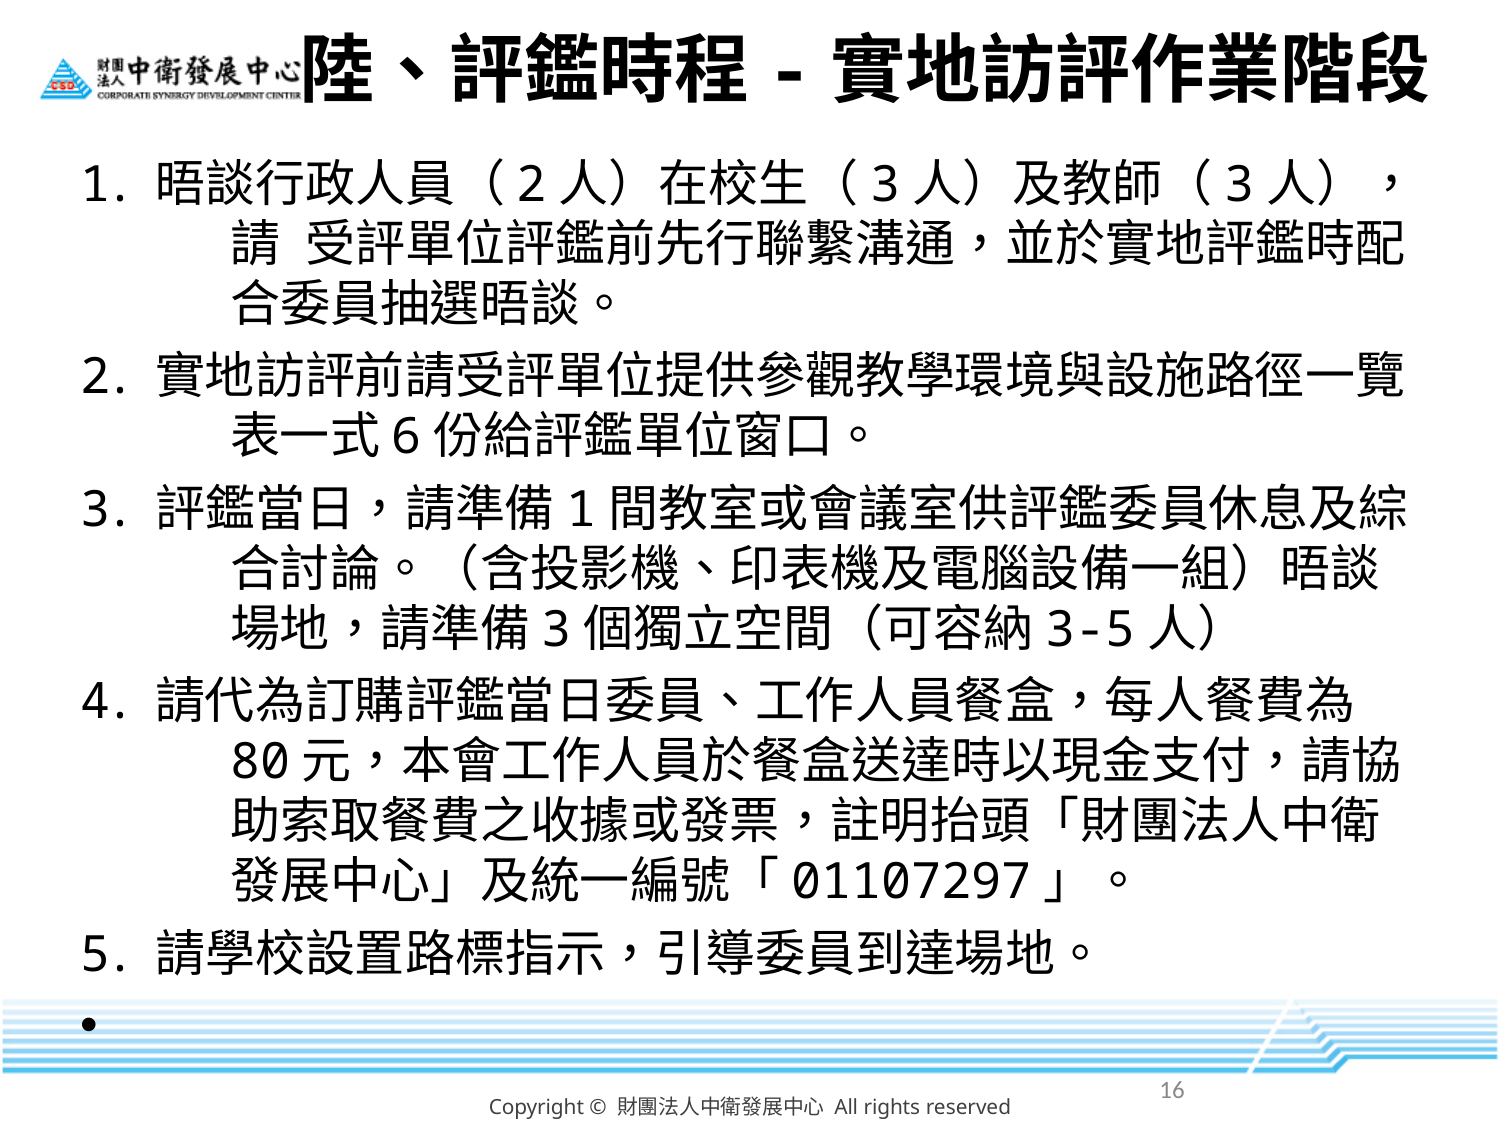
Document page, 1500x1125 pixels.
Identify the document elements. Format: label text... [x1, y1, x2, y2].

text_box 16 [1144, 1058, 1495, 1119]
text_box 陸、評鑑時程-實地訪評作業階段 [230, 6, 1500, 126]
list 晤談行政人員（2人）在校生（3人）及教師（3人），請 受評單位評鑑前先行聯繫溝通，並於實地評鑑時配合委員抽選晤談。 實地訪評前請受評單位提供參觀教學環境與設施路徑一覽表一式6份給評鑑單位窗口。 評鑑當日，請準備1間教室或會議室供評鑑委員休息及綜合討論。（含投影機、印表機及電腦設備一組）晤談場地，請準備3個獨立空間（可容納3-5人） 請代為訂購評鑑當日委員、工作人員餐盒，每人餐費為80元，本會工作人員於餐盒送達時以現金支付，請協助索取餐費之收據或發票，註明抬頭「財團法人中衛發展中心」及統一編號「01107297」。 請學校設置路標指示，引導委員到達場地。 [64, 143, 1436, 1000]
